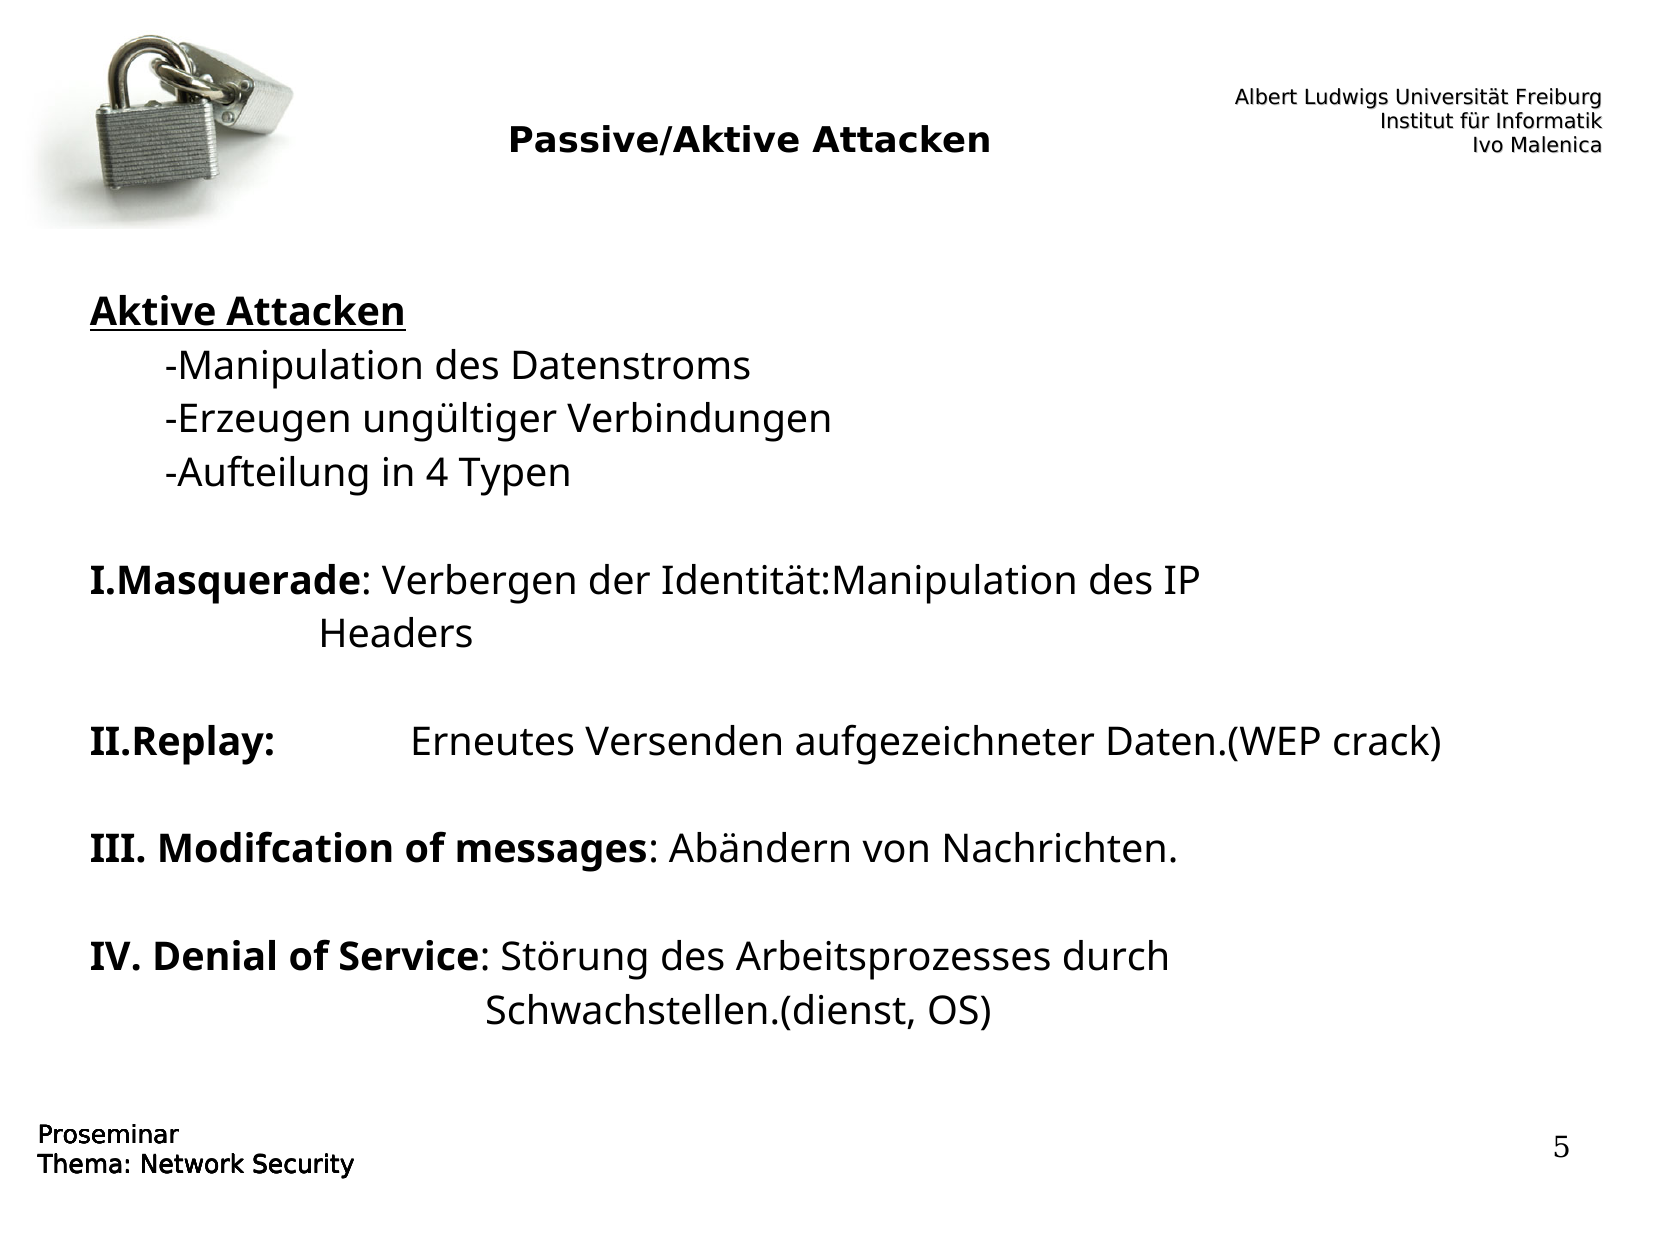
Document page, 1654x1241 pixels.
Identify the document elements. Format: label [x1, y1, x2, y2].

picture [20, 23, 321, 229]
